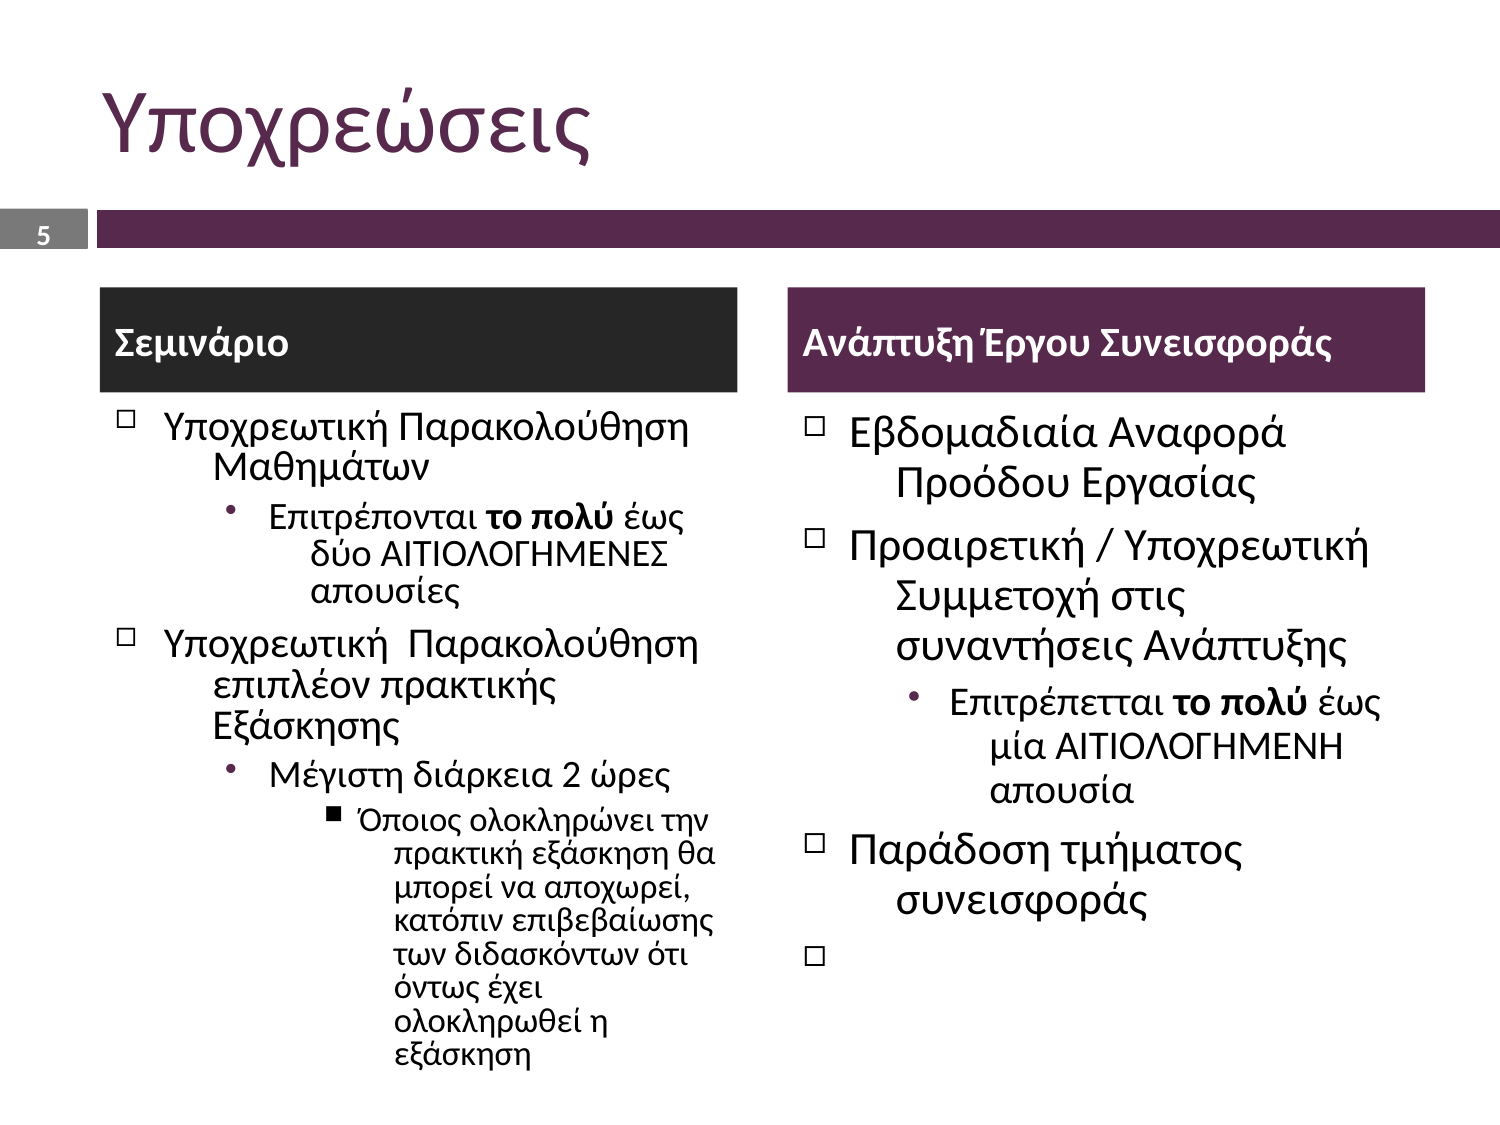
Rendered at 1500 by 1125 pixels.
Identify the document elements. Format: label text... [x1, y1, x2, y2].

text_box [0, 208, 88, 249]
list Σεμινάριο [99, 287, 738, 393]
title Υποχρεώσεις [87, 44, 1426, 188]
list Υποχρεωτική Παρακολούθηση Μαθημάτων Επιτρέπονται το πολύ έως δύο ΑΙΤΙΟΛΟΓΗΜΕΝΕΣ απουσίες Υποχρεωτική Παρακολούθηση επιπλέον πρακτικής Εξάσκησης Μέγιστη διάρκεια 2 ώρες Όποιος ολοκληρώνει την πρακτική εξάσκηση θα μπορεί να αποχωρεί, κατόπιν επιβεβαίωσης των διδασκόντων ότι όντως έχει ολοκληρωθεί η εξάσκηση [99, 399, 738, 1106]
list Εβδομαδιαία Αναφορά Προόδου Εργασίας Προαιρετική / Υποχρεωτική Συμμετοχή στις συναντήσεις Ανάπτυξης Επιτρέπετται το πολύ έως μία ΑΙΤΙΟΛΟΓΗΜΕΝΗ απουσία Παράδοση τμήματος συνεισφοράς [787, 399, 1426, 941]
list Ανάπτυξη Έργου Συνεισφοράς [787, 287, 1426, 393]
